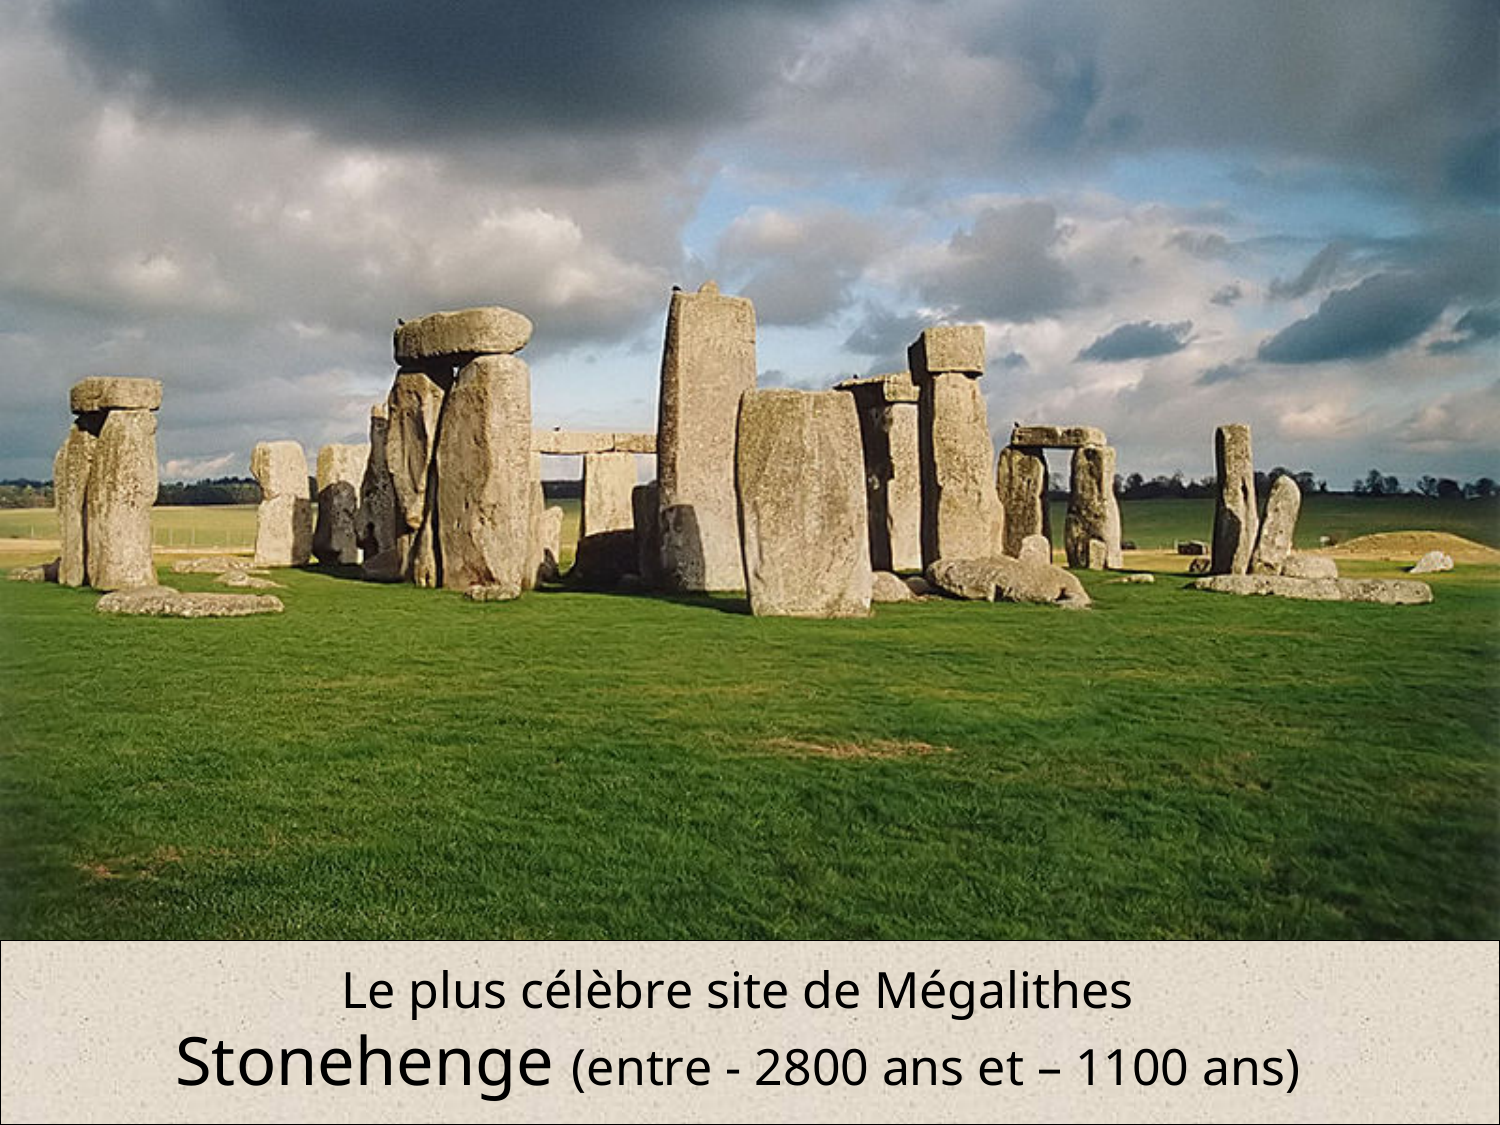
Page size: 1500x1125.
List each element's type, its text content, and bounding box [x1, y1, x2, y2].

text_box Le plus célèbre site de Mégalithes Stonehenge (entre - 2800 ans et – 1100 ans) [160, 950, 1316, 1107]
picture [0, 0, 1500, 940]
text_box [0, 940, 1500, 1125]
